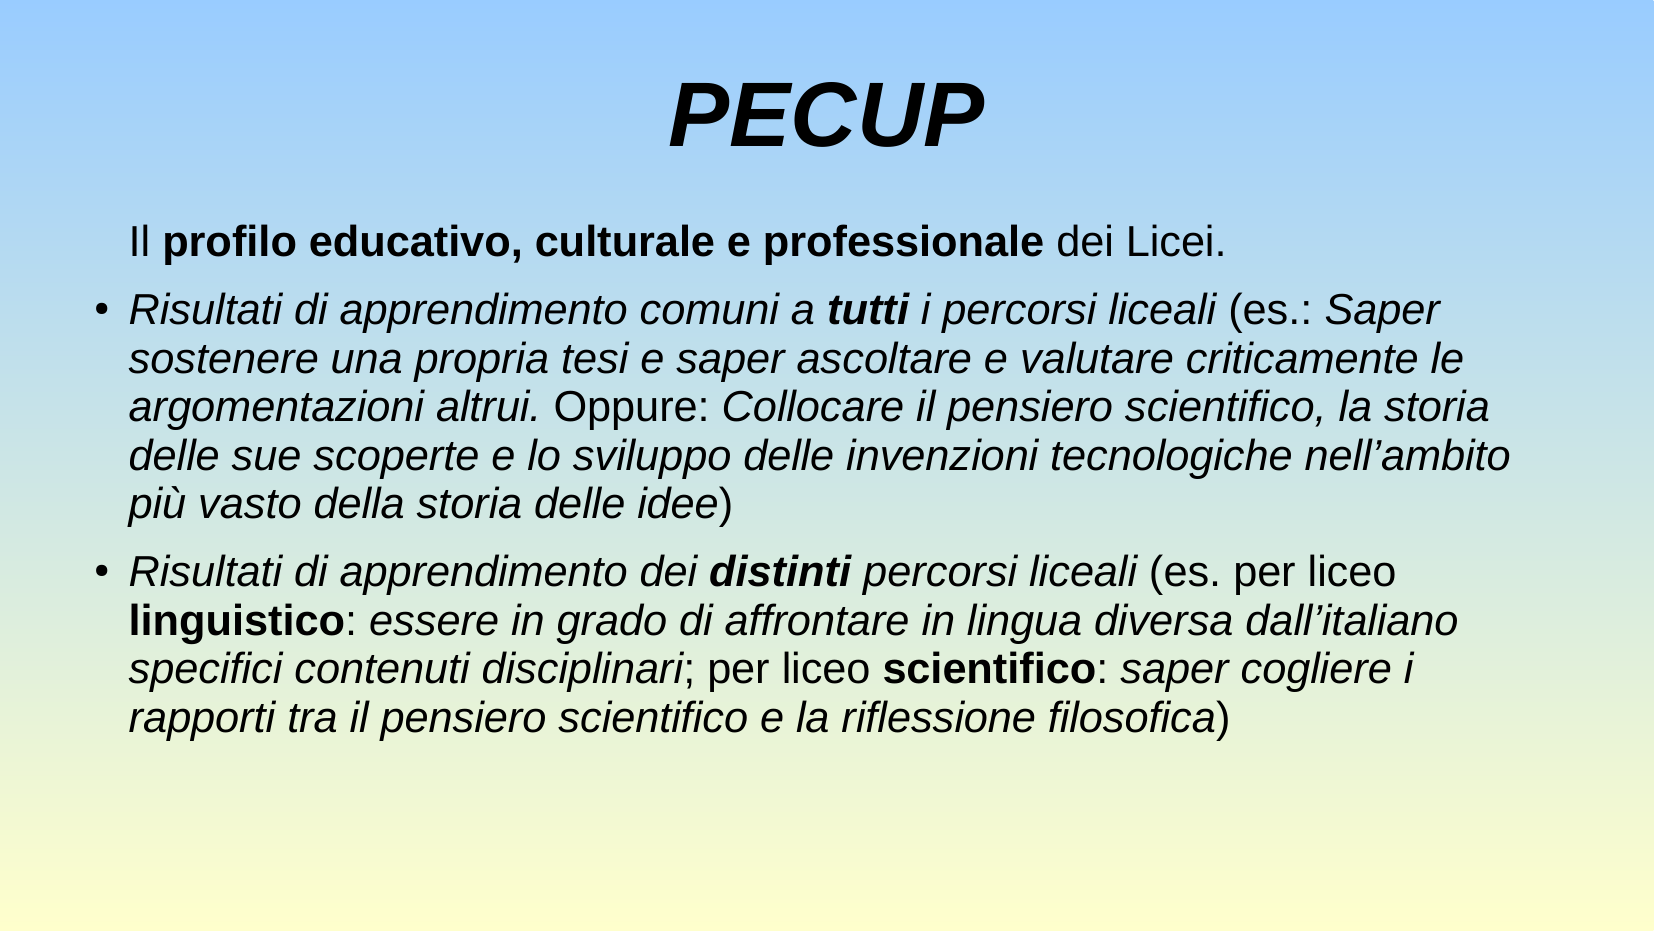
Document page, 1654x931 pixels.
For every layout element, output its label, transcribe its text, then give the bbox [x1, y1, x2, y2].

title PECUP [82, 37, 1571, 193]
list Il profilo educativo, culturale e professionale dei Licei. Risultati di apprendimento comuni a tutti i percorsi liceali (es.: Saper sostenere una propria tesi e saper ascoltare e valutare criticamente le argomentazioni altrui. Oppure: Collocare il pensiero scientifico, la storia delle sue scoperte e lo sviluppo delle invenzioni tecnologiche nell’ambito più vasto della storia delle idee) Risultati di apprendimento dei distinti percorsi liceali (es. per liceo linguistico: essere in grado di affrontare in lingua diversa dall’italiano specifici contenuti disciplinari; per liceo scientifico: saper cogliere i rapporti tra il pensiero scientifico e la riflessione filosofica) [82, 217, 1571, 758]
